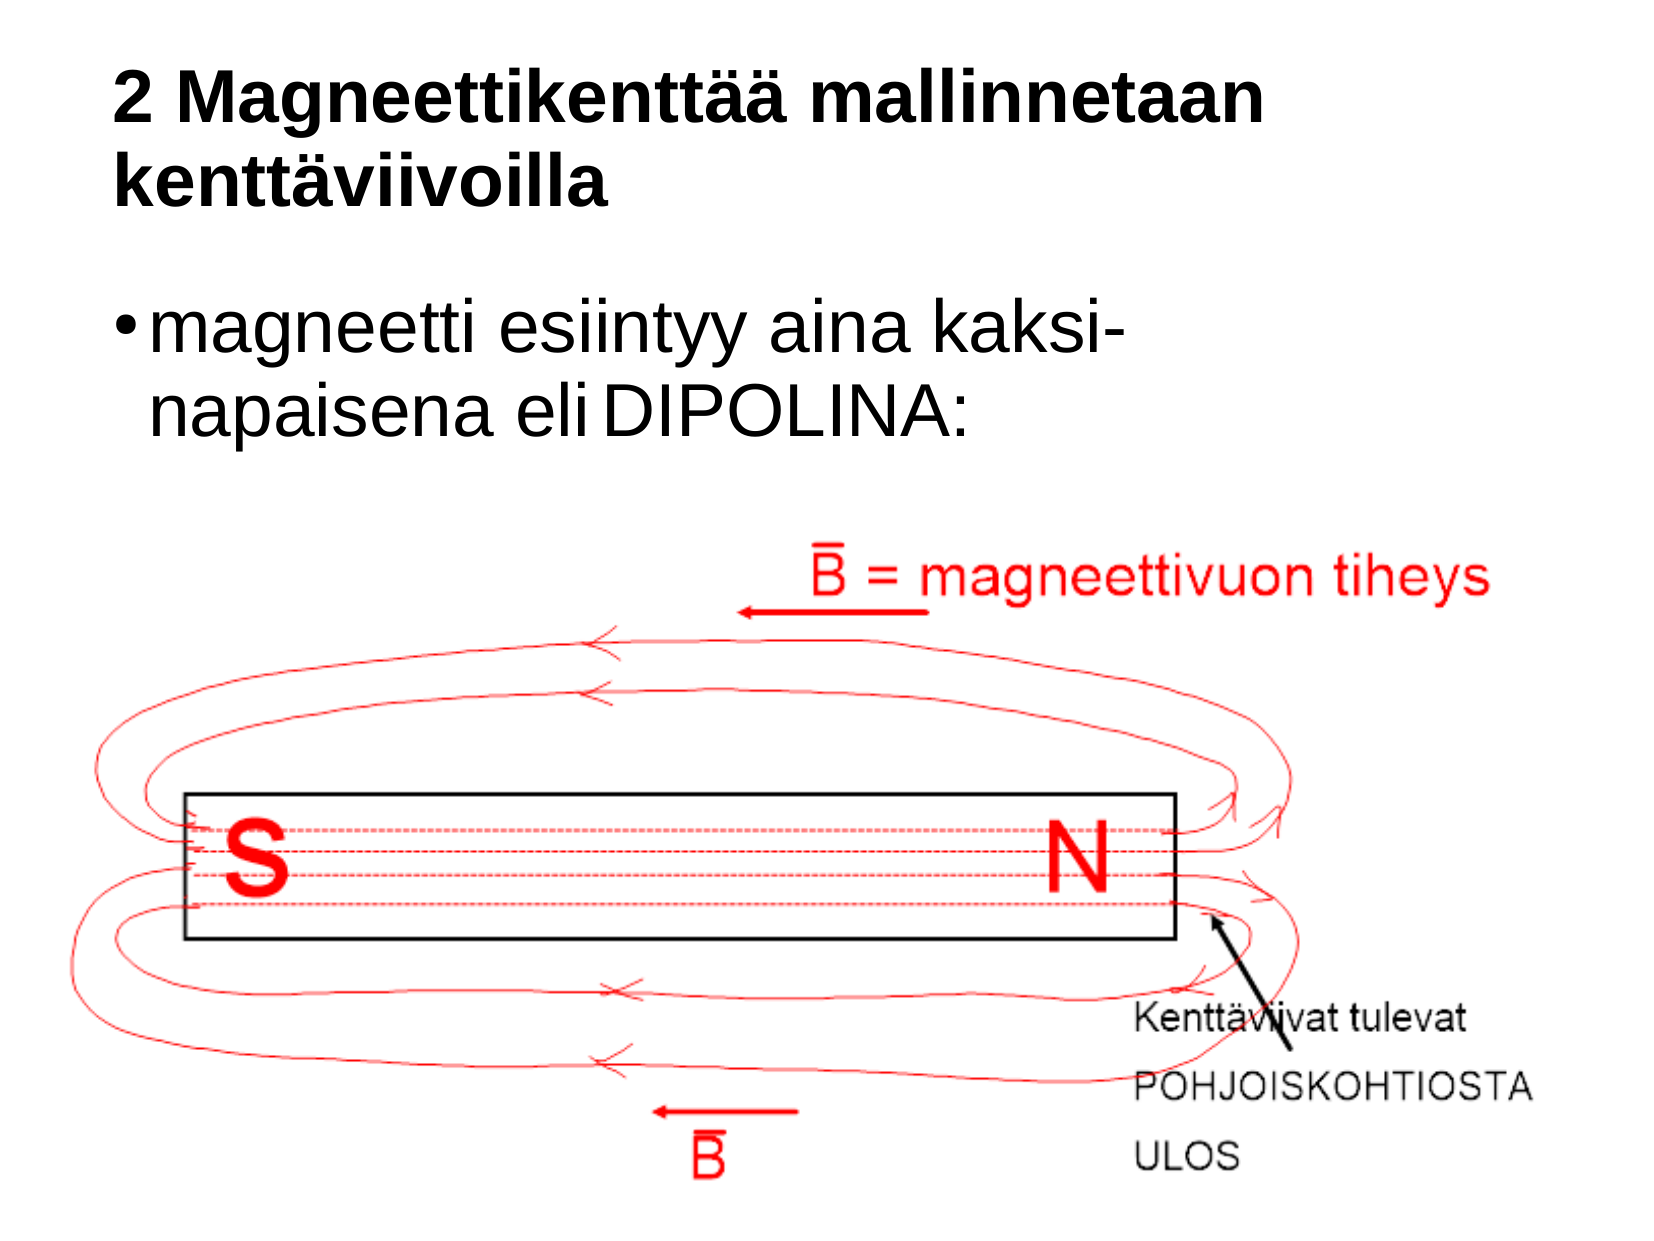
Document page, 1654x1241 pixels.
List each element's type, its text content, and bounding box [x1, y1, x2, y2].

picture [55, 473, 1583, 1229]
text_box 2 Magneettikenttää mallinnetaan kenttäviivoilla magneetti esiintyy aina kaksi-napaisena eli DIPOLINA: [98, 47, 1453, 473]
